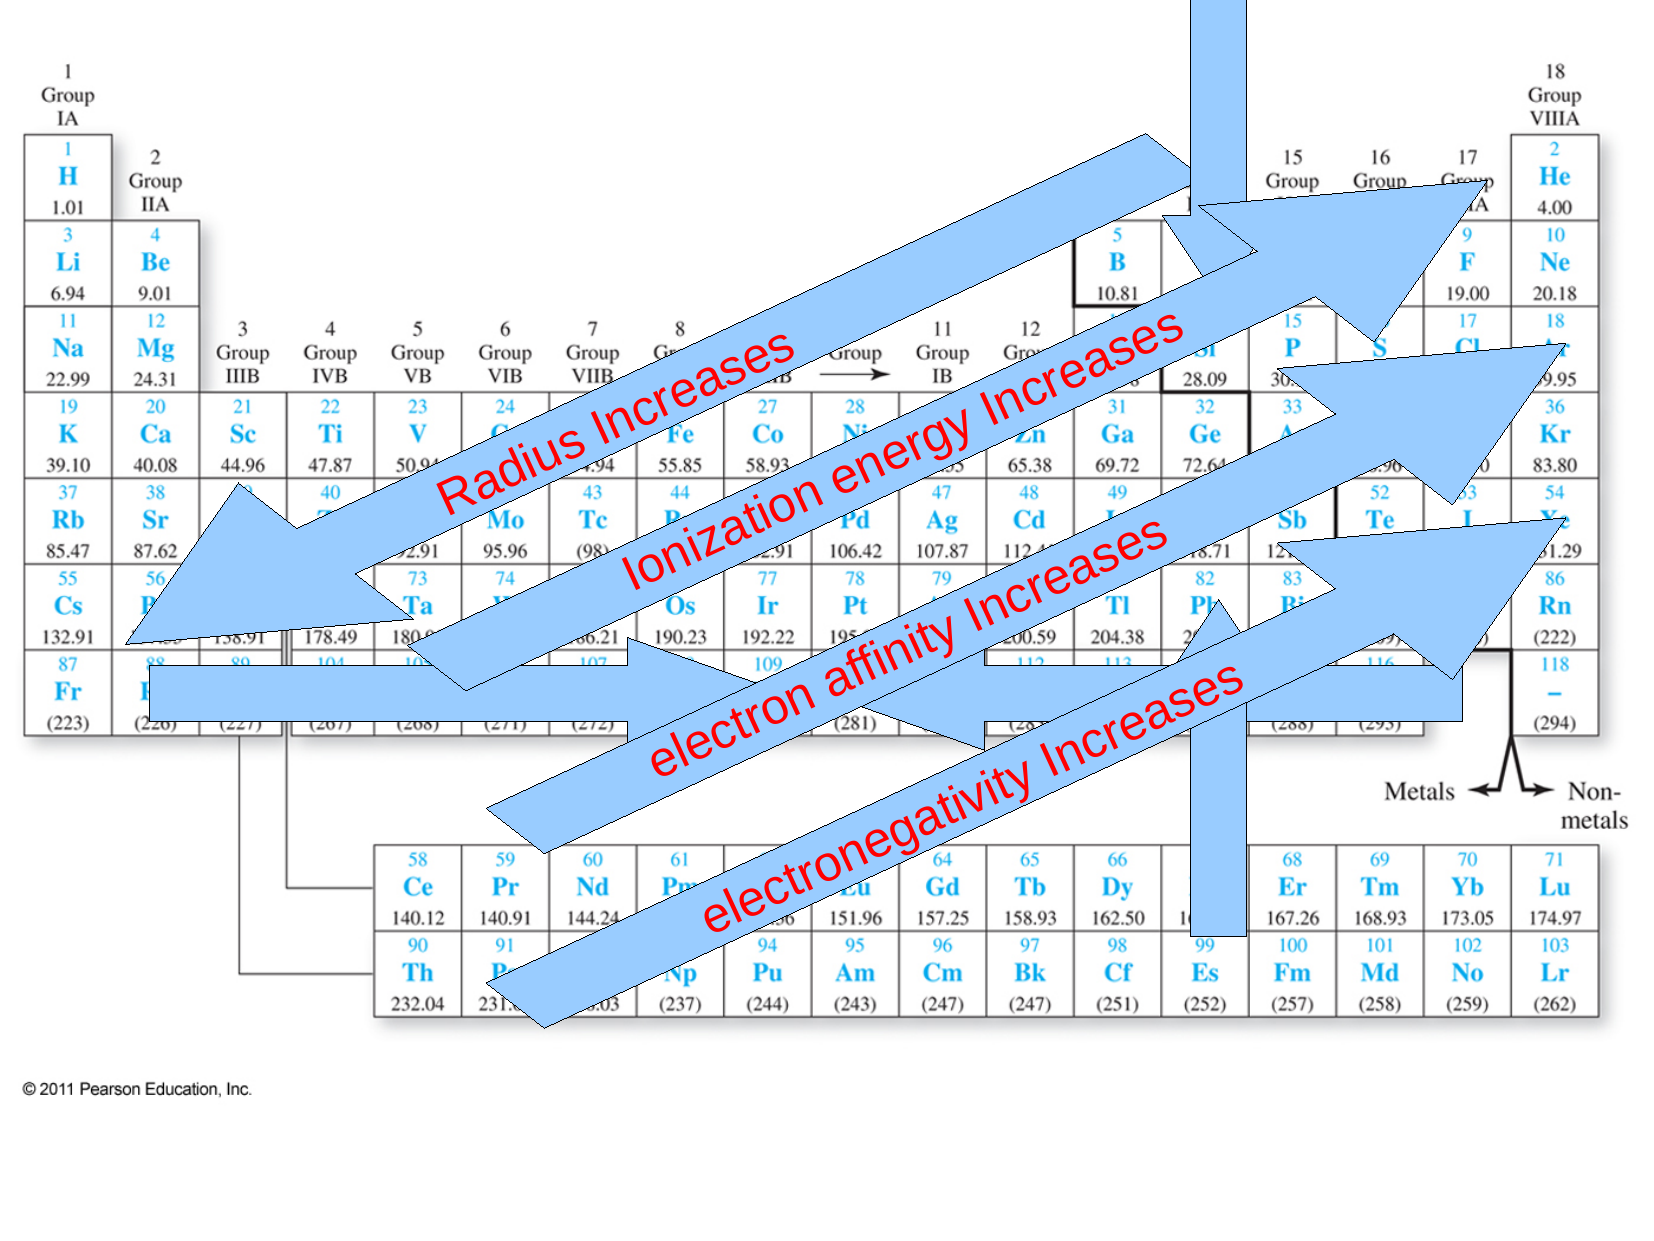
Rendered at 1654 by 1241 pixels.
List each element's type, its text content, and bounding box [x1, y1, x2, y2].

text_box [800, 531, 810, 536]
text_box [818, 721, 830, 727]
text_box Ionization energy Increases [596, 262, 1250, 615]
text_box [149, 556, 748, 735]
text_box [790, 733, 804, 740]
text_box [846, 709, 856, 714]
picture [1340, 635, 1432, 665]
text_box [731, 562, 743, 568]
text_box [744, 556, 756, 562]
text_box [841, 512, 851, 517]
text_box [777, 740, 789, 746]
text_box [833, 715, 843, 720]
picture [0, 37, 1654, 1134]
text_box [805, 727, 817, 733]
text_box [813, 525, 823, 530]
text_box electronegativity Increases [675, 600, 1342, 959]
text_box [703, 568, 730, 581]
text_box Radius Increases [412, 262, 904, 540]
text_box [1248, 343, 1566, 514]
text_box [1190, 517, 1566, 937]
text_box [125, 0, 1488, 645]
text_box [486, 895, 702, 1029]
text_box [861, 649, 1169, 751]
text_box [785, 537, 797, 543]
text_box [772, 543, 784, 549]
picture [985, 722, 1045, 750]
text_box [764, 746, 776, 752]
text_box [1176, 599, 1242, 662]
text_box electron affinity Increases [622, 450, 1276, 803]
text_box [759, 550, 769, 555]
text_box [486, 744, 763, 854]
